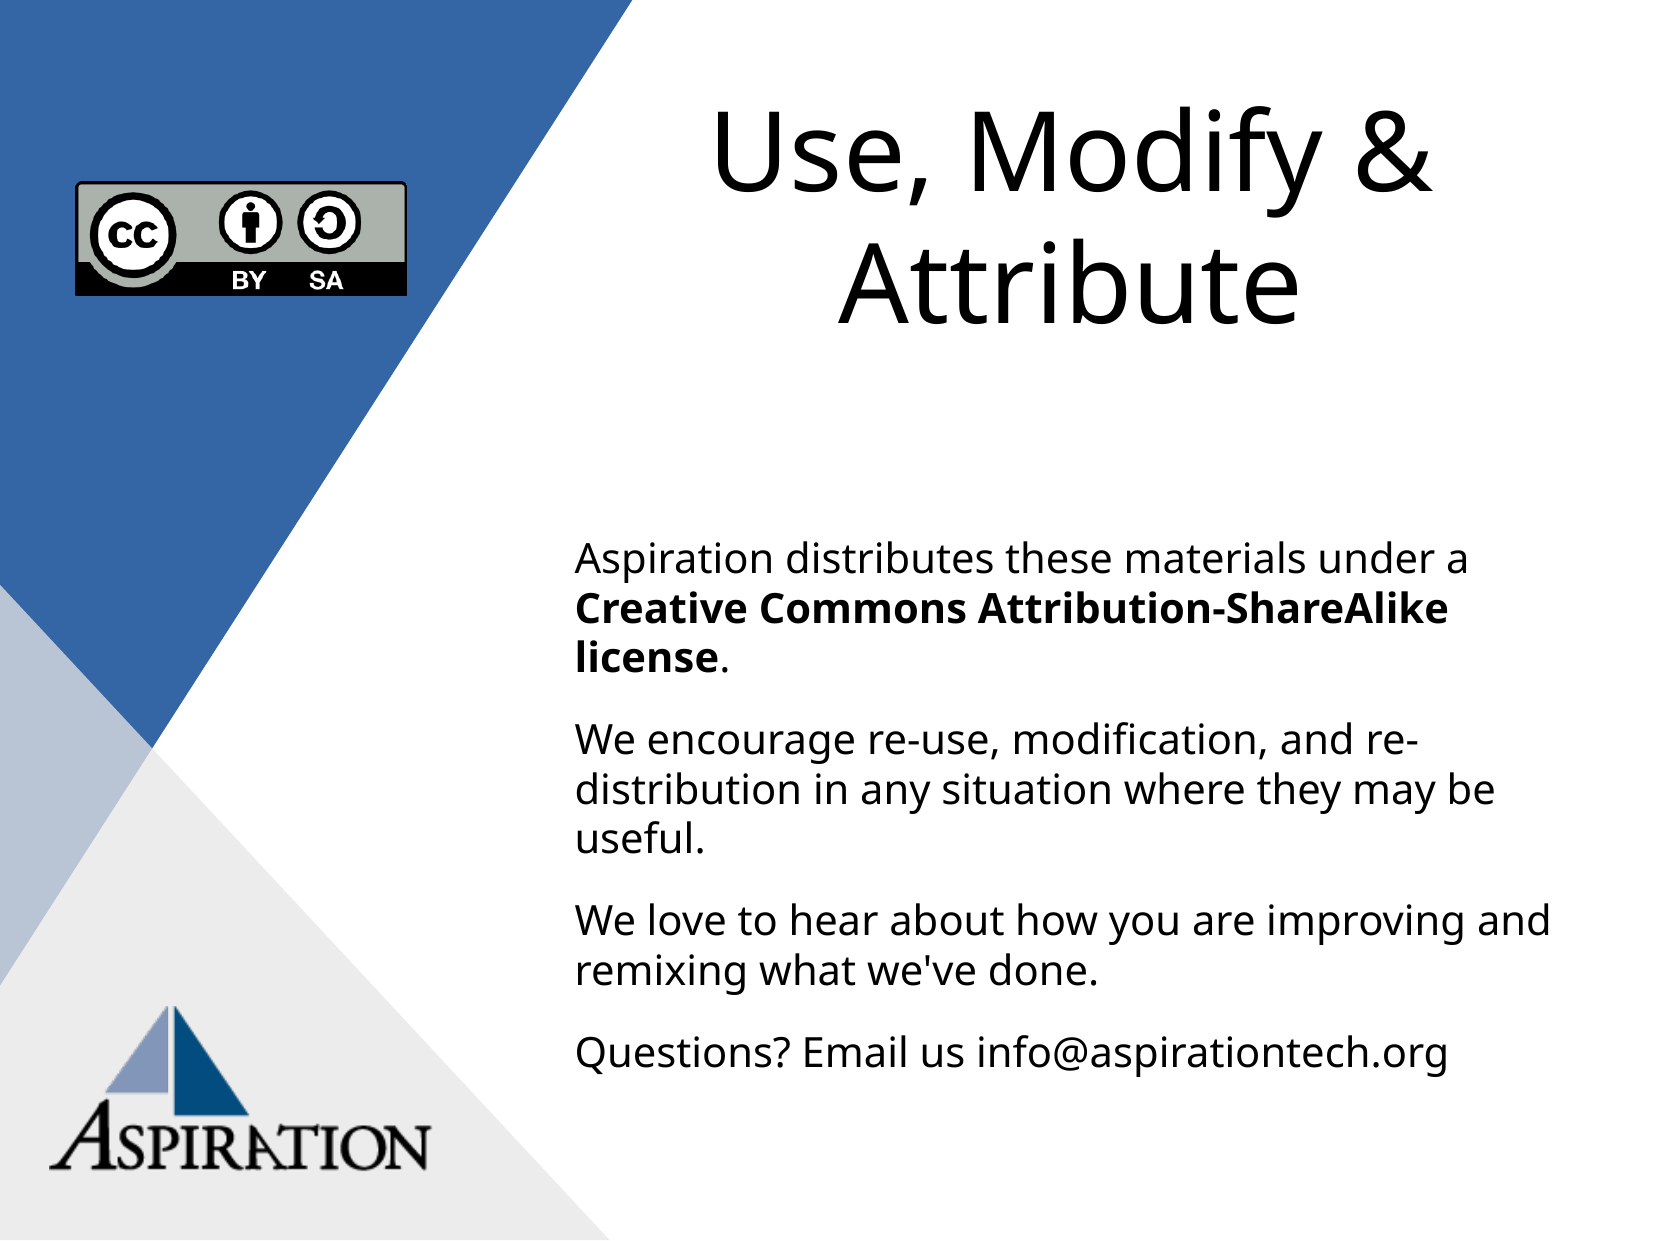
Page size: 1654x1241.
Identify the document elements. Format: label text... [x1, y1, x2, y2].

list Aspiration distributes these materials under a Creative Commons Attribution-ShareAlike license. We encourage re-use, modification, and re-distribution in any situation where they may be useful. We love to hear about how you are improving and remixing what we've done. Questions? Email us info@aspirationtech.org [512, 368, 1571, 1241]
title Use, Modify & Attribute [525, 114, 1617, 322]
picture [75, 181, 407, 296]
picture [49, 1006, 434, 1192]
